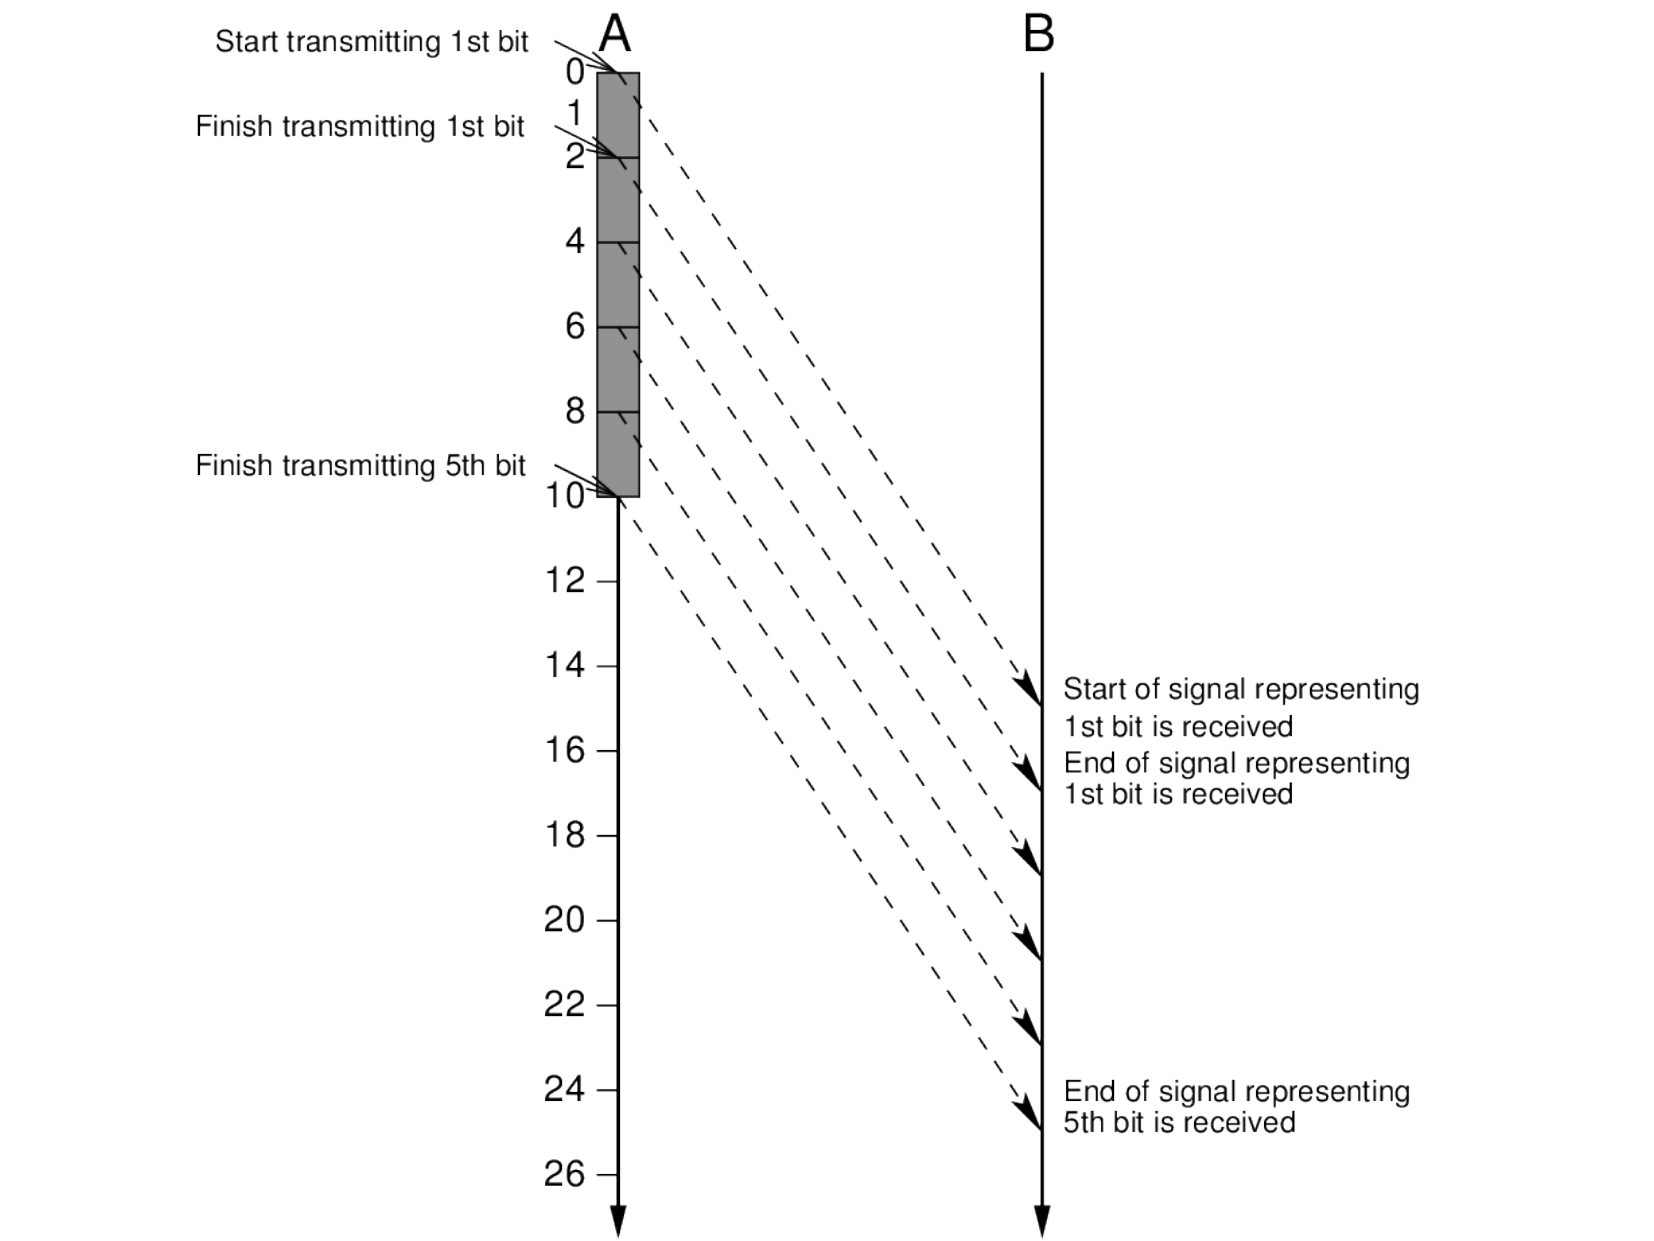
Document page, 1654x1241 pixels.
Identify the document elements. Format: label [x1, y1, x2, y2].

picture [191, 3, 1474, 1241]
